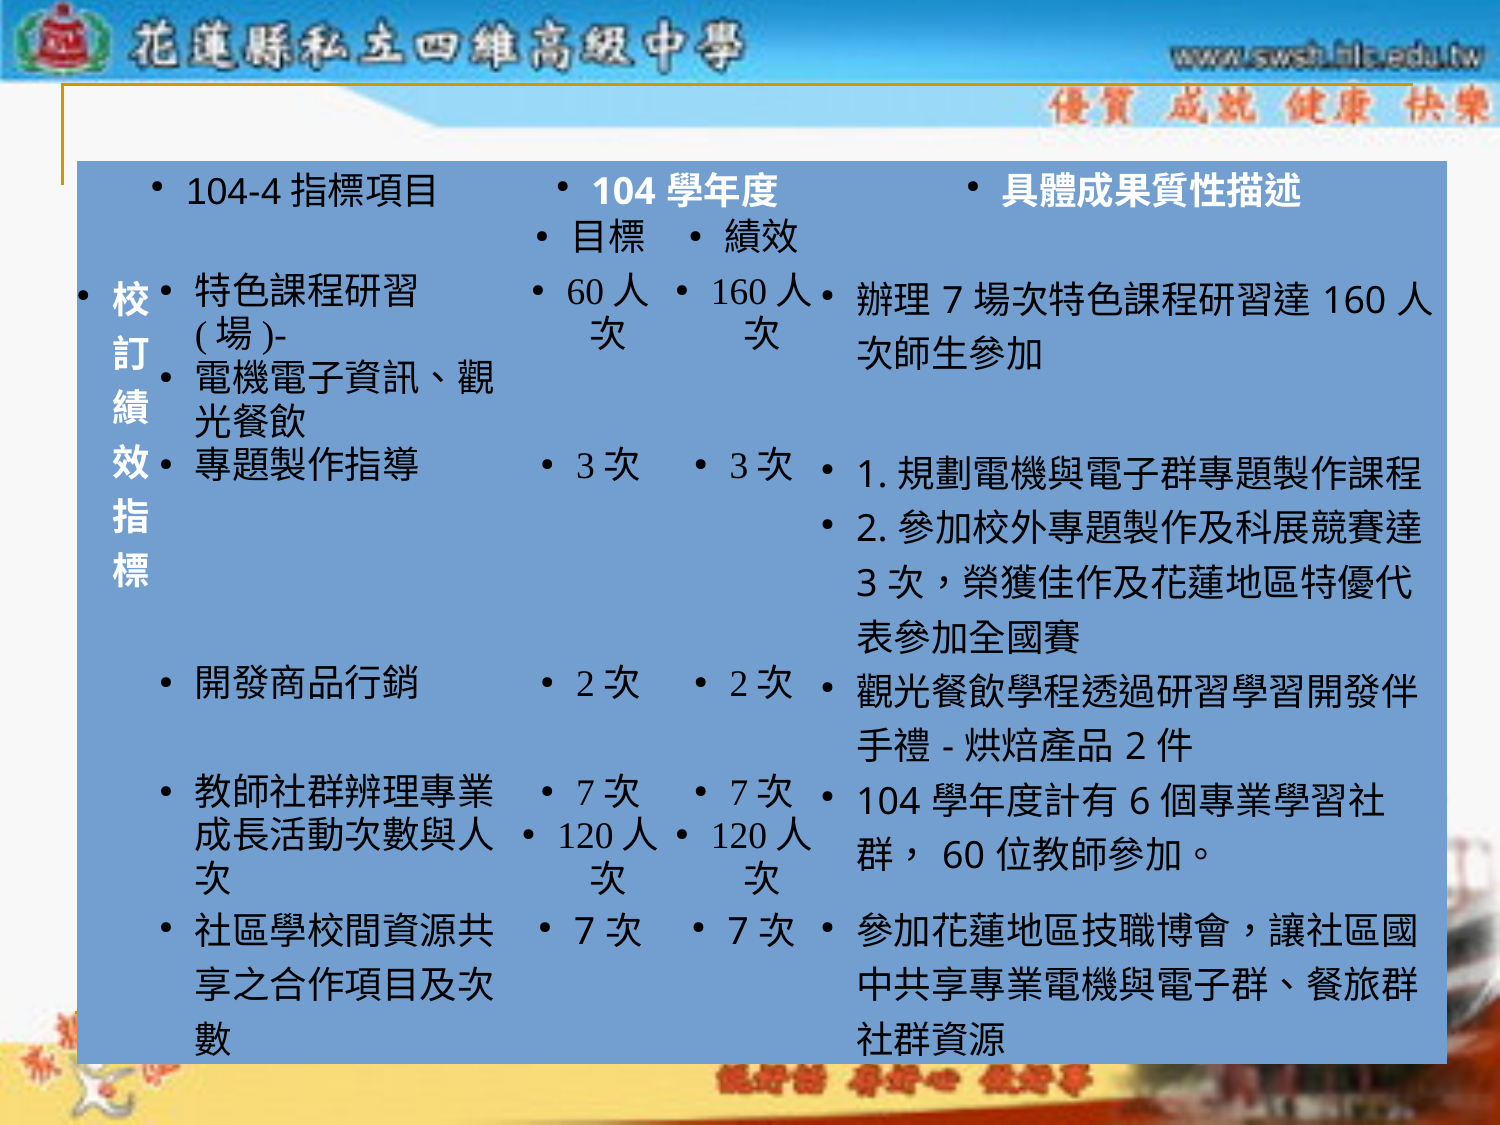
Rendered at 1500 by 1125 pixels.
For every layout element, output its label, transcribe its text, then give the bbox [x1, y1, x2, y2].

table_cell 7次 [667, 901, 821, 1064]
text_box P51 [0, 1023, 262, 1099]
table_cell 辦理7場次特色課程研習達160人次師生參加 [821, 270, 1447, 444]
text_box [1080, 1064, 1431, 1099]
table_cell 參加花蓮地區技職博會，讓社區國中共享專業電機與電子群、餐旅群社群資源 [821, 901, 1447, 1064]
table_cell 校訂績效指標 [77, 270, 159, 1064]
table_cell 2次 [667, 662, 821, 771]
table_cell 104學年度計有6個專業學習社群，60位教師參加。 [821, 771, 1447, 901]
table_cell 社區學校間資源共享之合作項目及次數 [159, 901, 514, 1064]
table_cell 專題製作指導 [159, 444, 514, 662]
table_header 具體成果質性描述 [821, 161, 1447, 270]
table_cell 3次 [514, 444, 667, 662]
table_cell 開發商品行銷 [159, 662, 514, 771]
table_cell 1.規劃電機與電子群專題製作課程 2.參加校外專題製作及科展競賽達3次，榮獲佳作及花蓮地區特優代表參加全國賽 [821, 444, 1447, 662]
table_cell 教師社群辨理專業成長活動次數與人次 [159, 771, 514, 901]
table_cell 特色課程研習(場)- 電機電子資訊、觀光餐飲 [159, 270, 514, 444]
table_header 104學年度 [514, 161, 821, 215]
table_cell 160人次 [667, 270, 821, 444]
table_cell 2次 [514, 662, 667, 771]
table_cell 7次 120人次 [514, 771, 667, 901]
table_cell 7次 120人次 [667, 771, 821, 901]
table_cell 績效 [667, 215, 821, 270]
table_cell 60人次 [514, 270, 667, 444]
table_header 104-4指標項目 [77, 161, 514, 270]
table_cell 3次 [667, 444, 821, 662]
table_cell 7次 [514, 901, 667, 1064]
table_cell 目標 [514, 215, 667, 270]
table_cell 觀光餐飲學程透過研習學習開發伴手禮-烘焙產品2件 [821, 662, 1447, 771]
